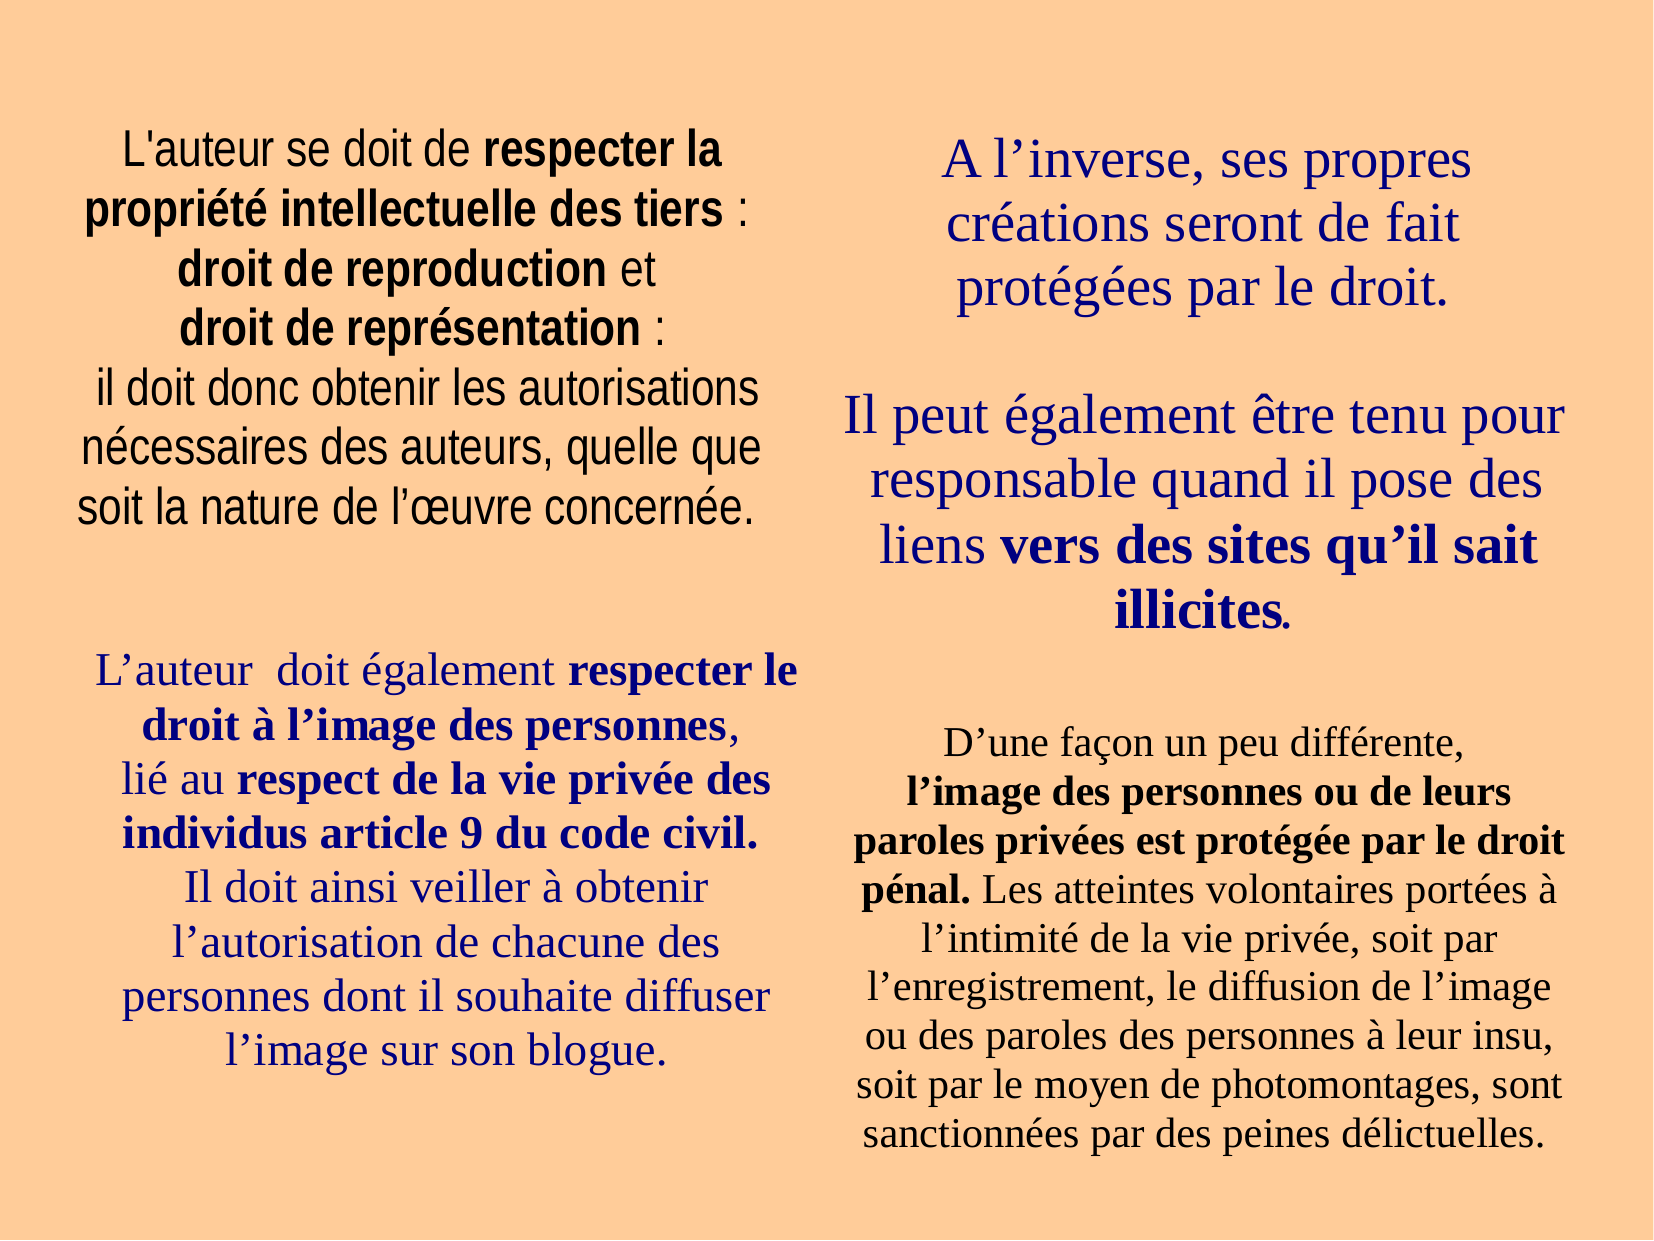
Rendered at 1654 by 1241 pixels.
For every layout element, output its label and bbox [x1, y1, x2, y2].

chart [840, 126, 1567, 677]
chart [845, 716, 1572, 1192]
chart [59, 118, 785, 608]
chart [82, 641, 809, 1109]
